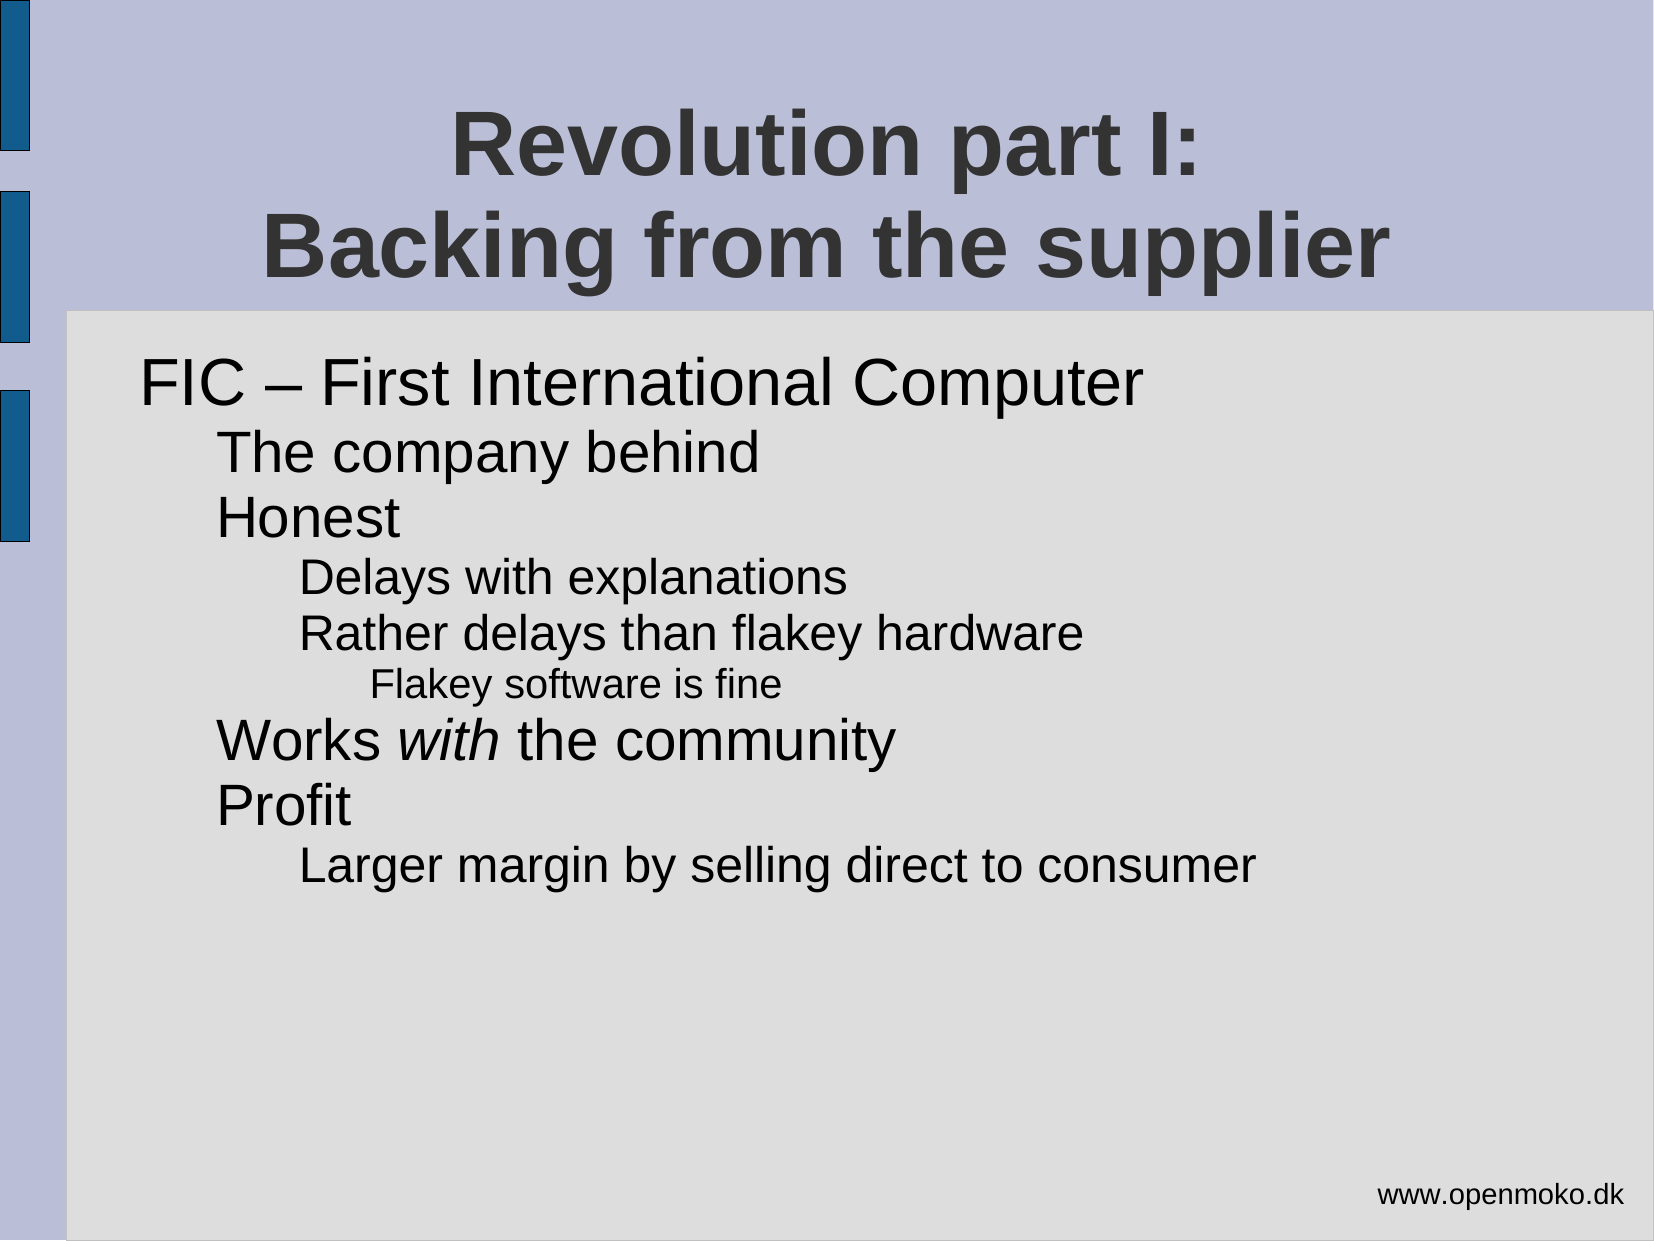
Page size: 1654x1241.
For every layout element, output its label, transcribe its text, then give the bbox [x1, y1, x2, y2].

list FIC – First International Computer The company behind Honest Delays with explanations Rather delays than flakey hardware Flakey software is fine Works with the community Profit Larger margin by selling direct to consumer [121, 344, 1534, 1127]
title Revolution part I: Backing from the supplier [121, 76, 1534, 313]
